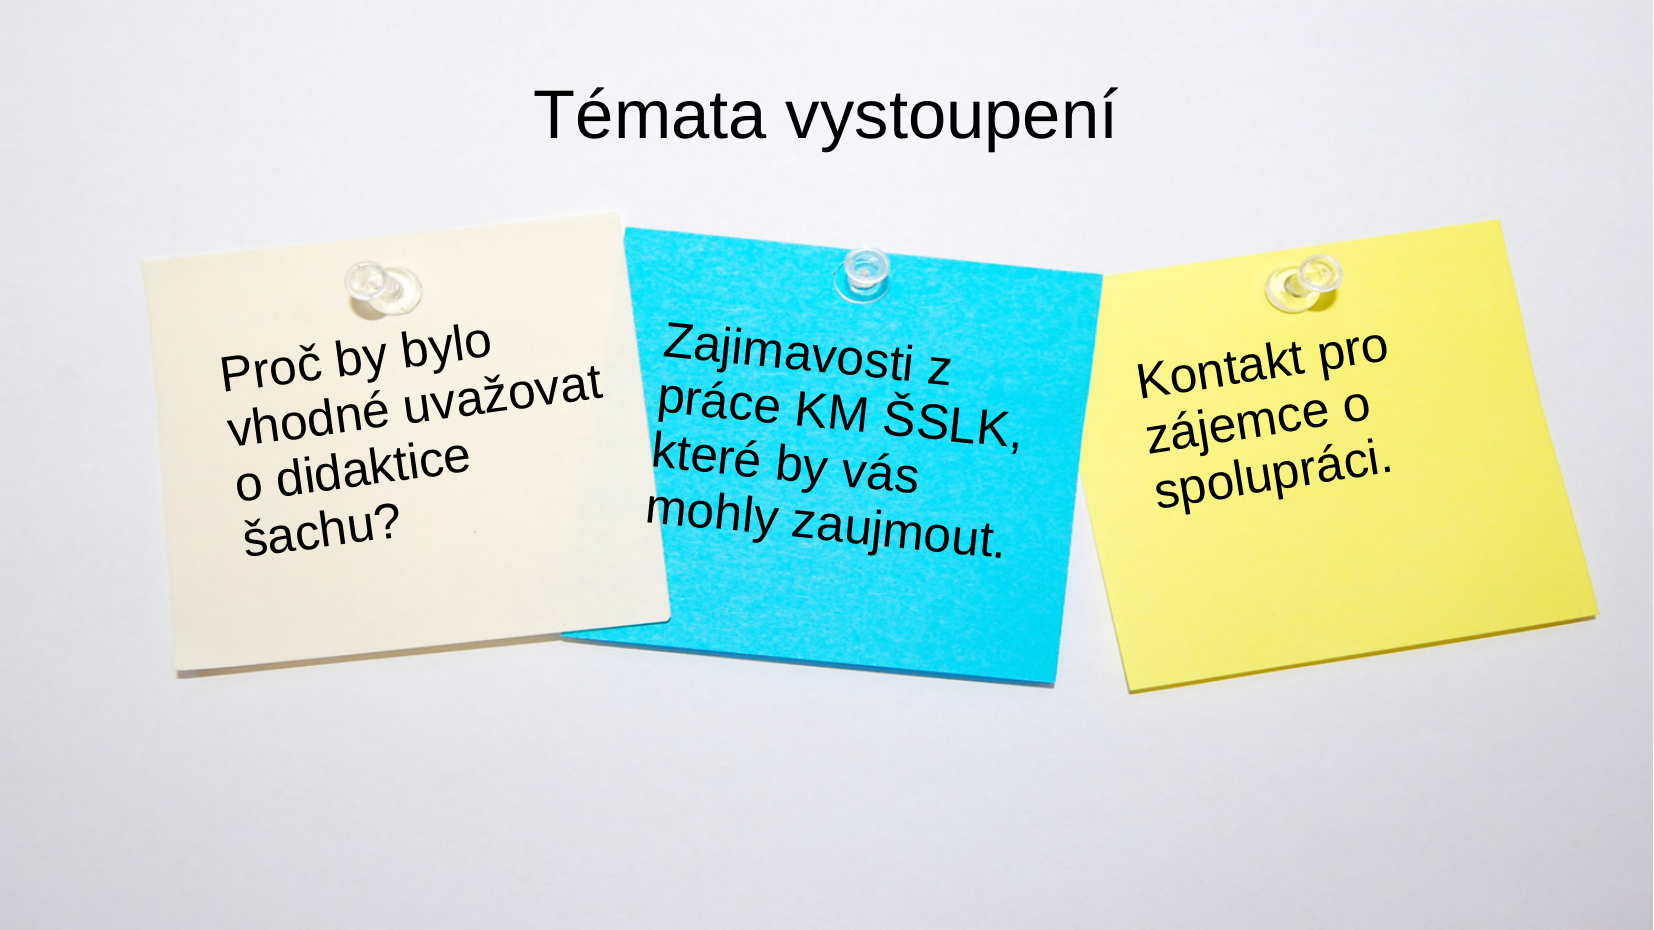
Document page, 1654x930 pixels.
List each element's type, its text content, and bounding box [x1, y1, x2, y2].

list Zajimavosti z práce KM ŠSLK, které by vás mohly zaujmout. [569, 304, 1062, 609]
title Témata vystoupení [82, 36, 1571, 193]
list Proč by bylo vhodné uvažovat o didaktice šachu? [146, 294, 612, 613]
picture [0, 0, 1654, 930]
list Kontakt pro zájemce o spolupráci. [1062, 292, 1566, 621]
